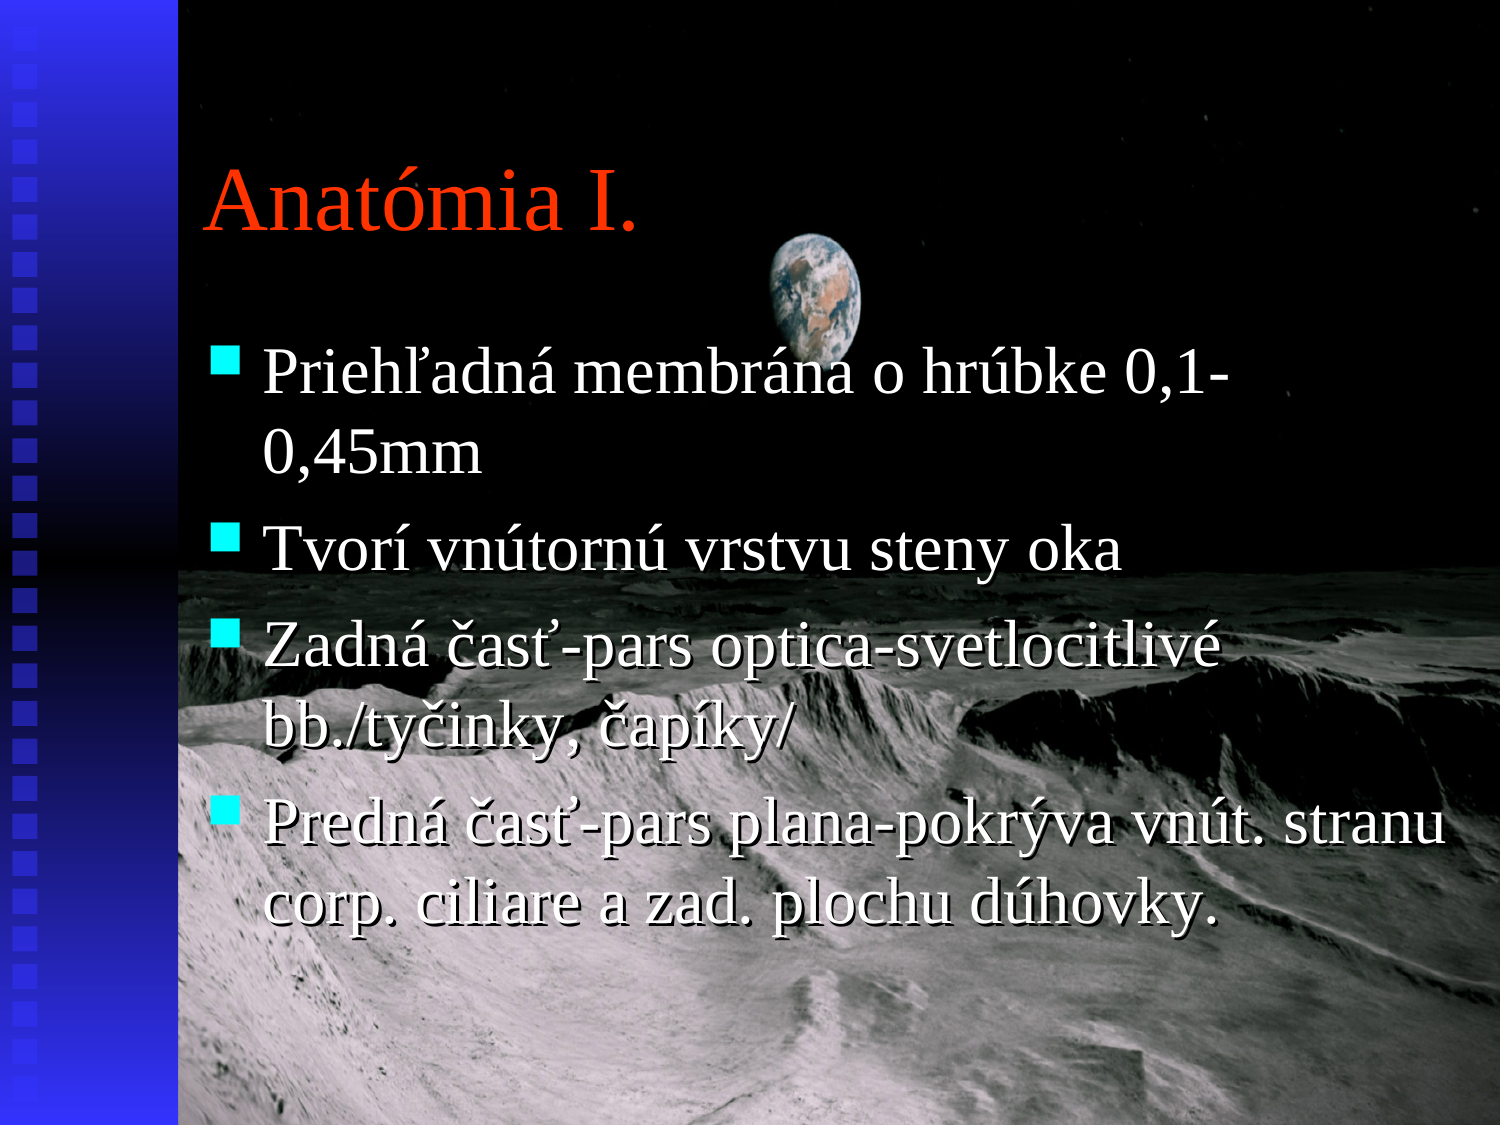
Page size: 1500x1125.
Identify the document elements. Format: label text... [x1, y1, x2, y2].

list Priehľadná membrána o hrúbke 0,1-0,45mm Tvorí vnútornú vrstvu steny oka Zadná časť-pars optica-svetlocitlivé bb./tyčinky, čapíky/ Predná časť-pars plana-pokrýva vnút. stranu corp. ciliare a zad. plochu dúhovky. [191, 319, 1467, 995]
title Anatómia I. [187, 99, 1463, 288]
picture [0, 0, 1500, 1125]
